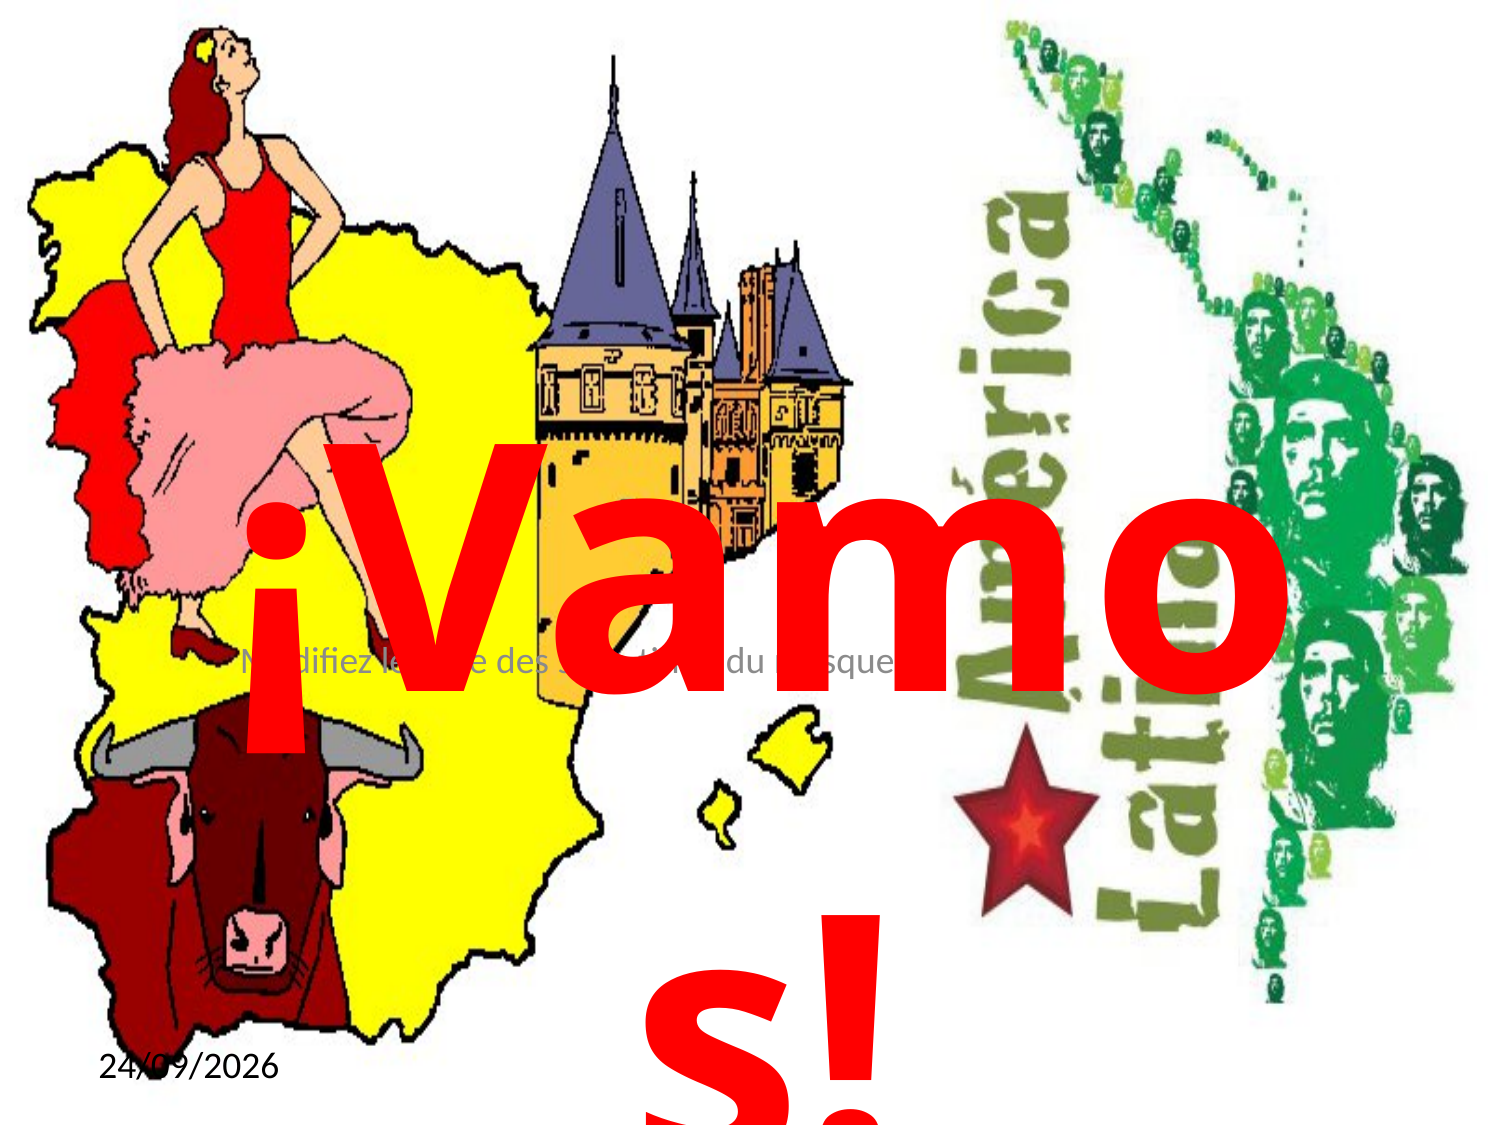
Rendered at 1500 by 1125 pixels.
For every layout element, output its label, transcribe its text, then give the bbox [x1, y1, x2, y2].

picture [0, 0, 1500, 1125]
text_box ¡Vamos! [127, 314, 1404, 749]
